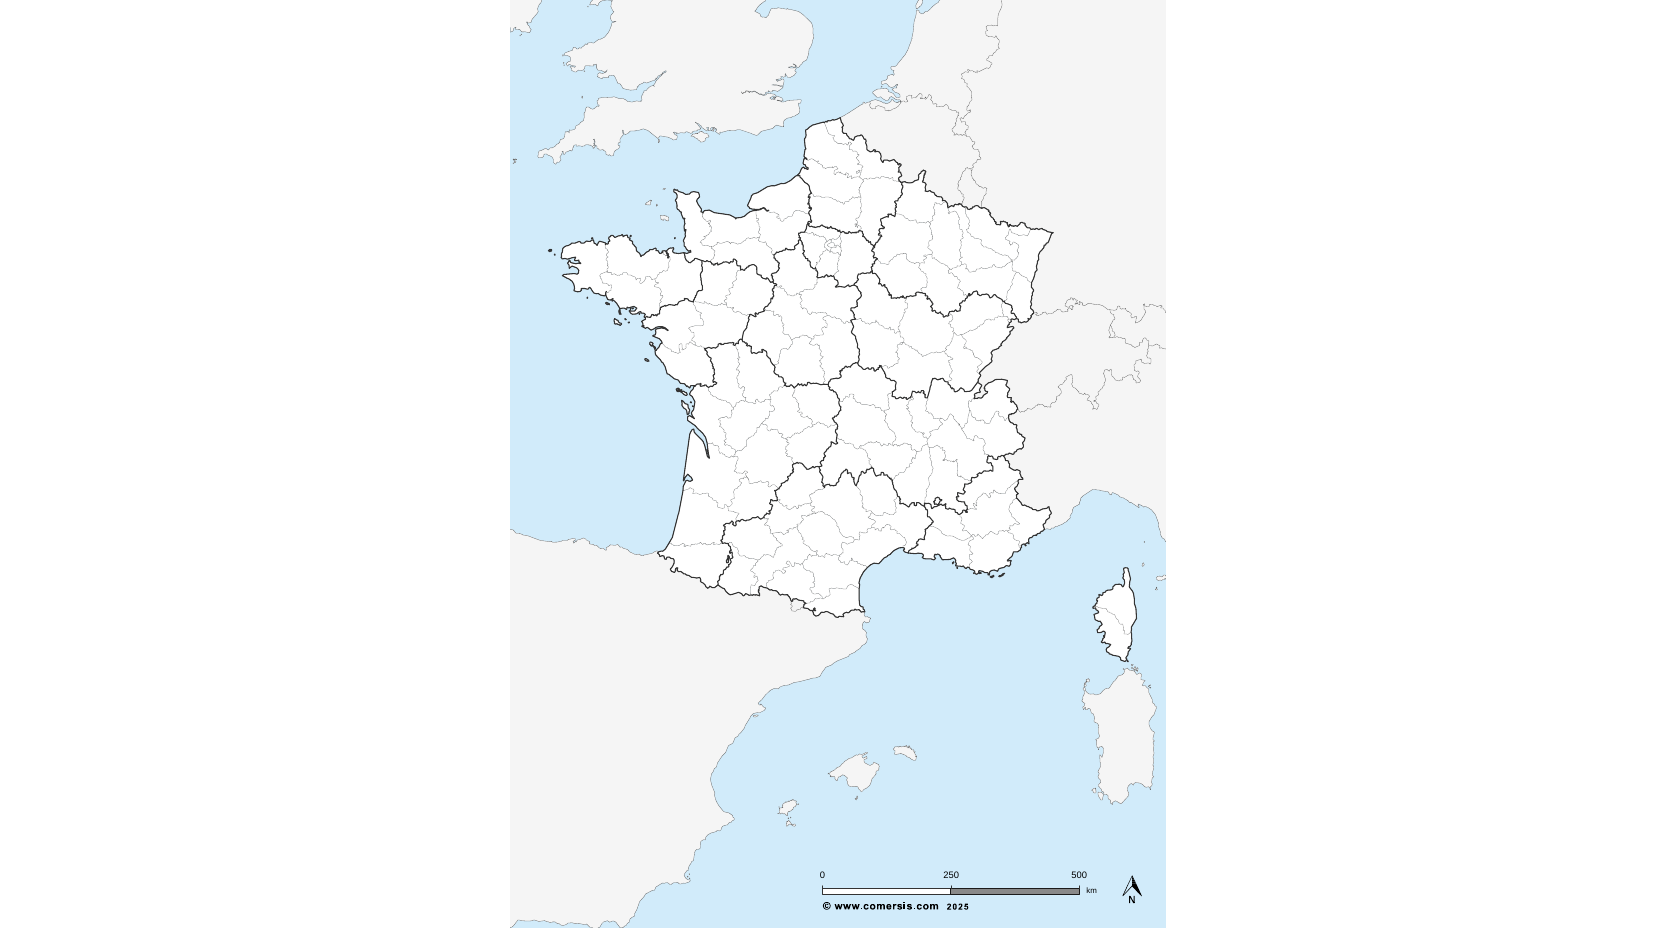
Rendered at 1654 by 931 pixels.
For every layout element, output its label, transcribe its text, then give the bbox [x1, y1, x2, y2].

text_box 250 [943, 870, 959, 881]
text_box 0 [819, 870, 826, 881]
text_box 500 [1071, 870, 1088, 881]
text_box [510, 0, 1166, 928]
text_box km [1086, 886, 1098, 896]
